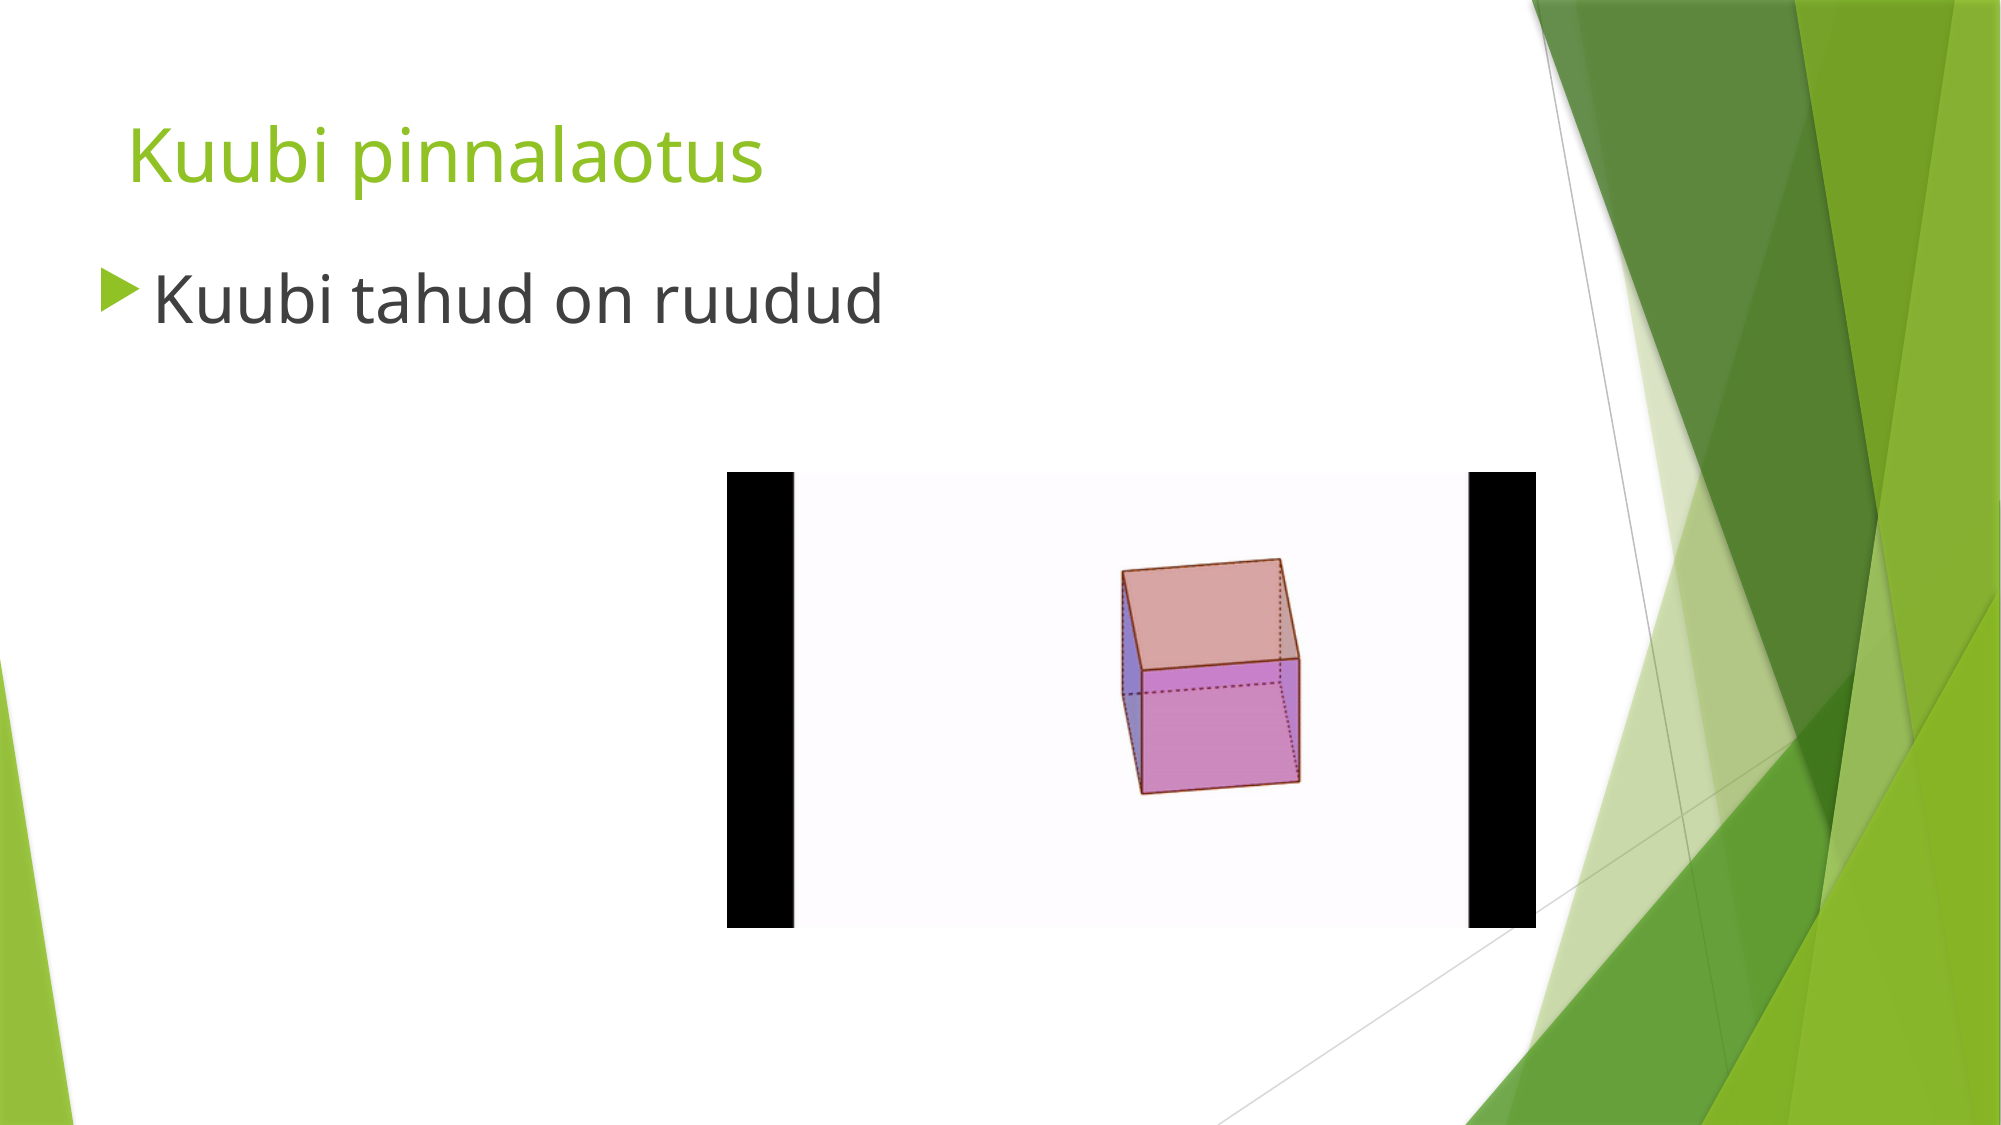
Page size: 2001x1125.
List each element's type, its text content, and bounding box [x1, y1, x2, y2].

list Kuubi tahud on ruudud [81, 249, 1595, 886]
title Kuubi pinnalaotus [111, 99, 1522, 237]
picture [727, 472, 1536, 928]
